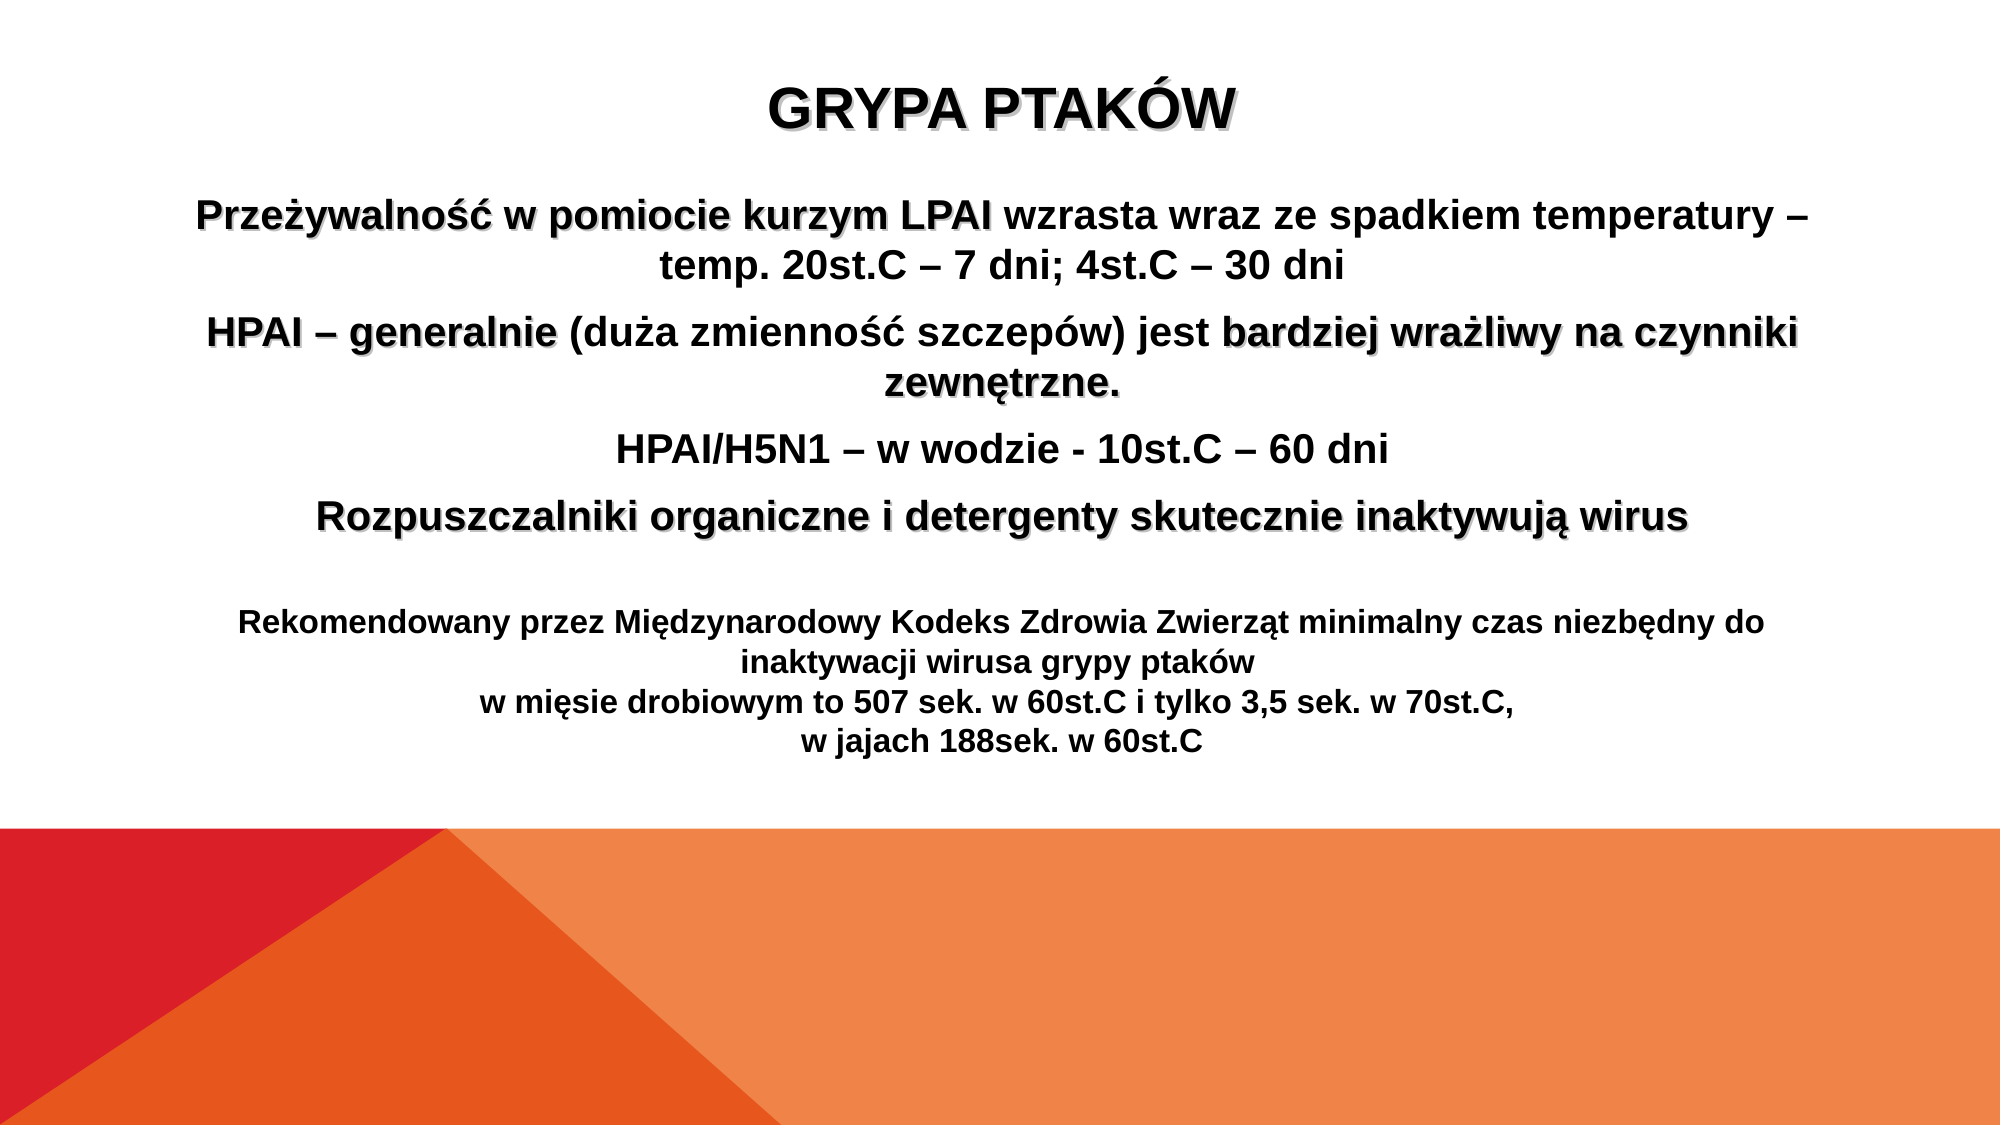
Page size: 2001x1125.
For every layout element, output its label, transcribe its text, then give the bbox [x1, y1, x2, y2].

list Przeżywalność w pomiocie kurzym LPAI wzrasta wraz ze spadkiem temperatury – temp. 20st.C – 7 dni; 4st.C – 30 dni HPAI – generalnie (duża zmienność szczepów) jest bardziej wrażliwy na czynniki zewnętrzne. HPAI/H5N1 – w wodzie - 10st.C – 60 dni Rozpuszczalniki organiczne i detergenty skutecznie inaktywują wirus Rekomendowany przez Międzynarodowy Kodeks Zdrowia Zwierząt minimalny czas niezbędny do inaktywacji wirusa grypy ptaków w mięsie drobiowym to 507 sek. w 60st.C i tylko 3,5 sek. w 70st.C, w jajach 188sek. w 60st.C [180, 180, 1825, 811]
title GRYPA PTAKÓW [180, 60, 1825, 150]
